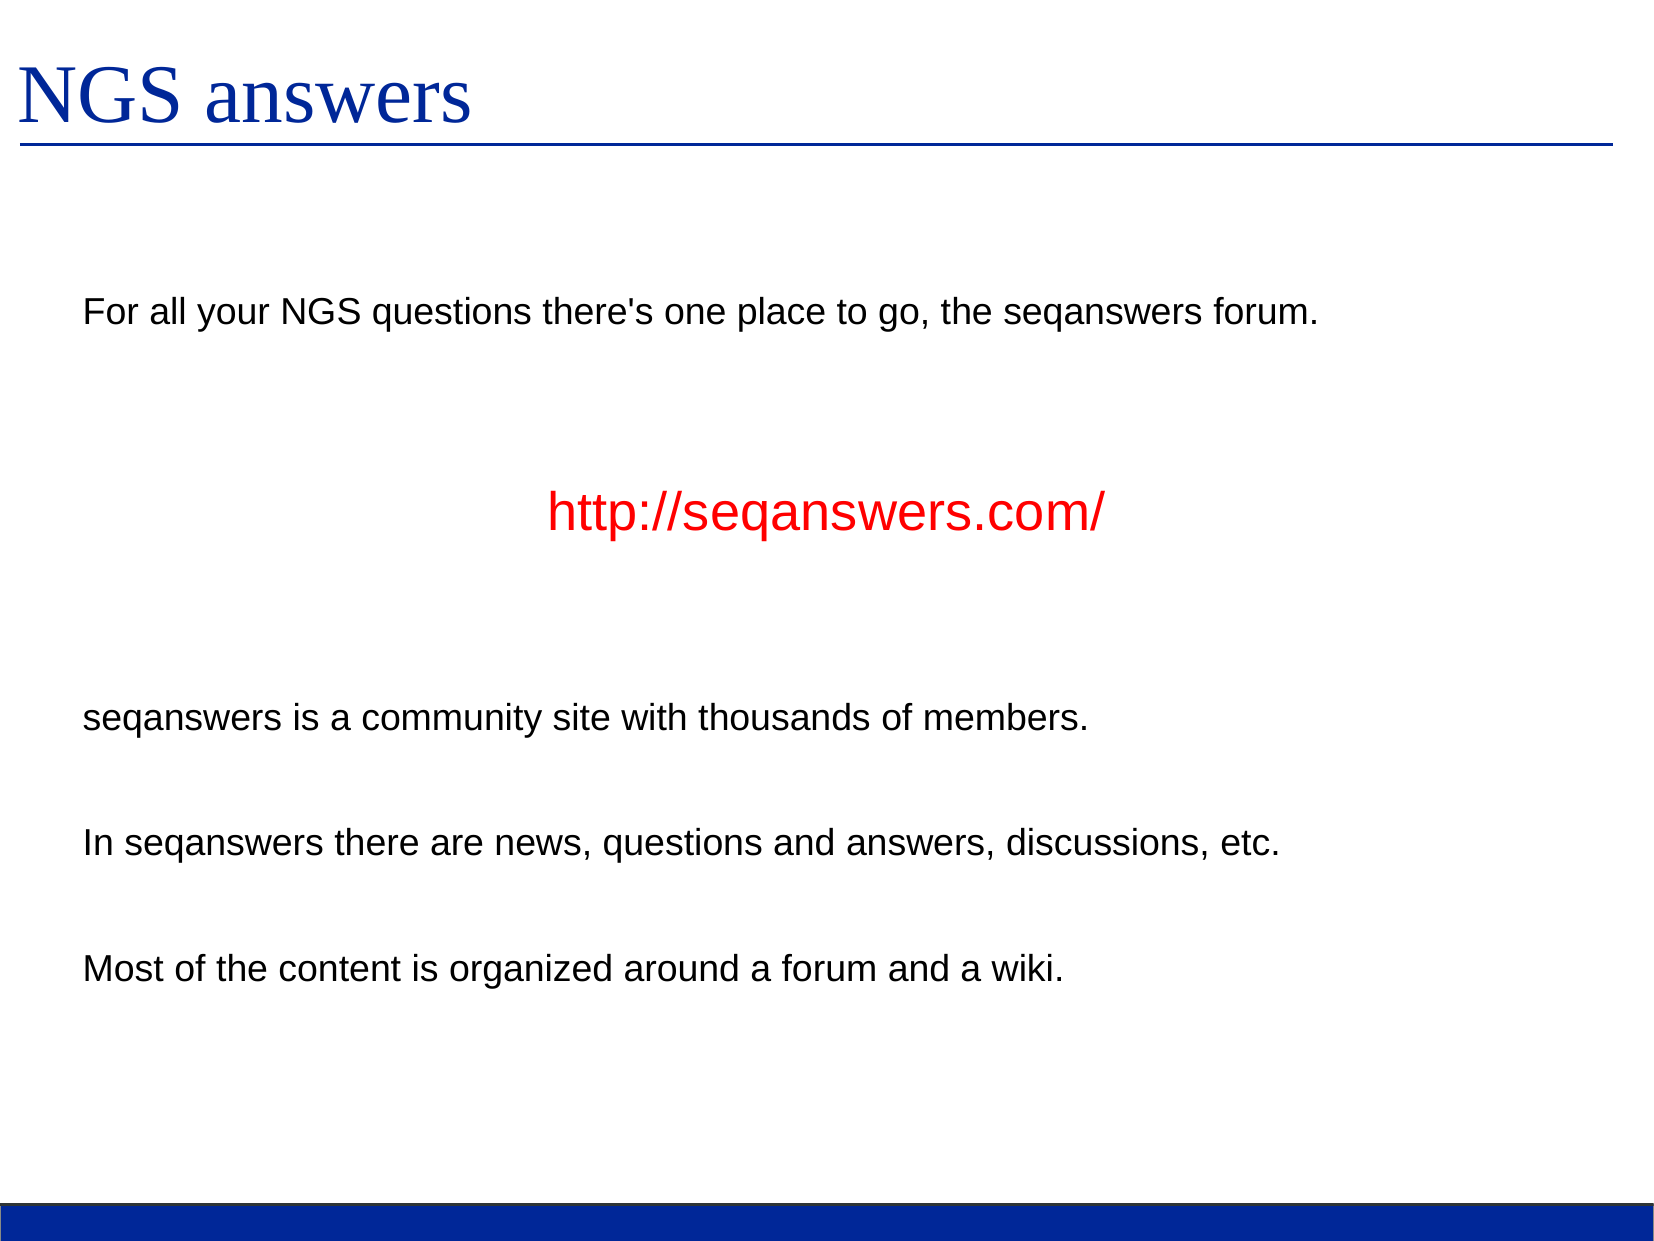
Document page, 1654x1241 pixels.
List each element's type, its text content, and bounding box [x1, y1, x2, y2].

list For all your NGS questions there's one place to go, the seqanswers forum. http://seqanswers.com/ seqanswers is a community site with thousands of members. In seqanswers there are news, questions and answers, discussions, etc. Most of the content is organized around a forum and a wiki. [82, 290, 1571, 1109]
title NGS answers [17, 0, 1589, 198]
